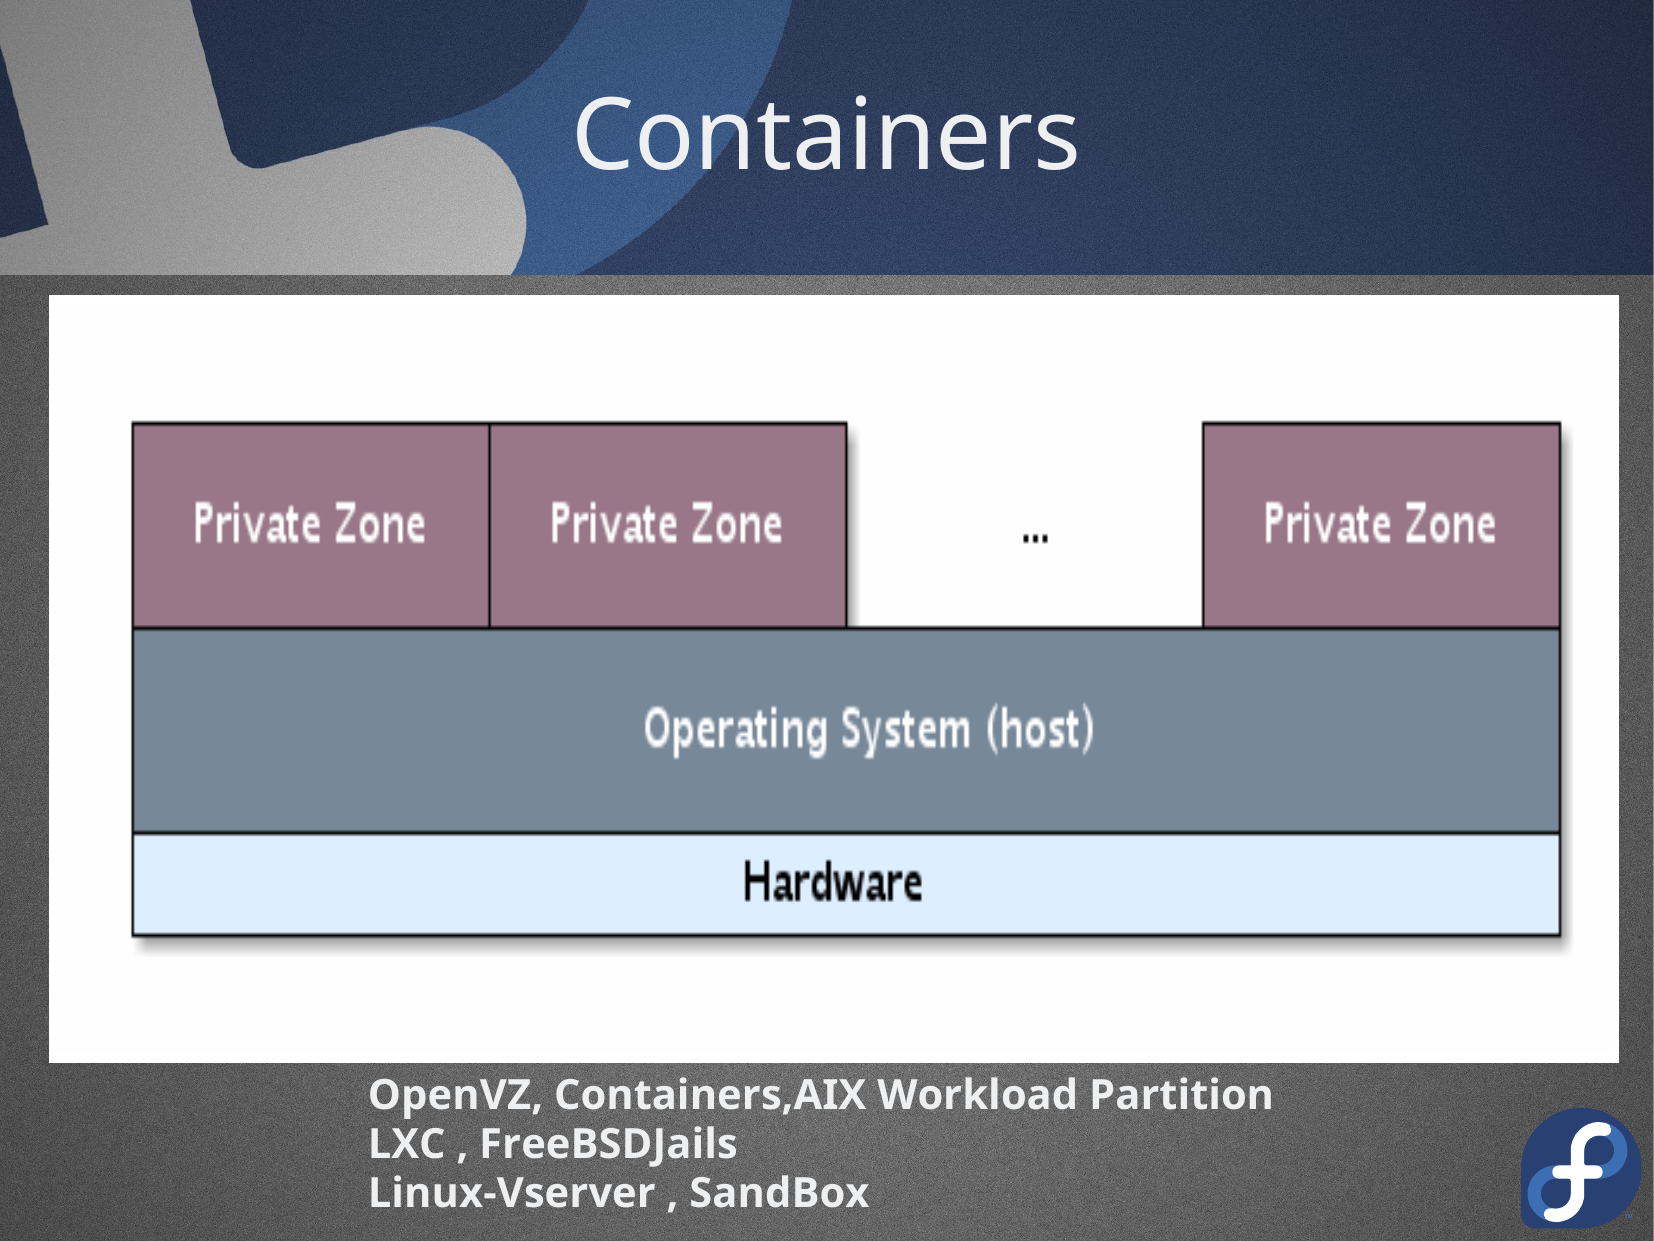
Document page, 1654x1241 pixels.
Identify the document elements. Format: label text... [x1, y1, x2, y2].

picture [0, 0, 1654, 1241]
text_box Containers [88, 29, 1565, 237]
text_box OpenVZ, Containers,AIX Workload Partition LXC , FreeBSDJails Linux-Vserver , SandBox [83, 1039, 1560, 1241]
